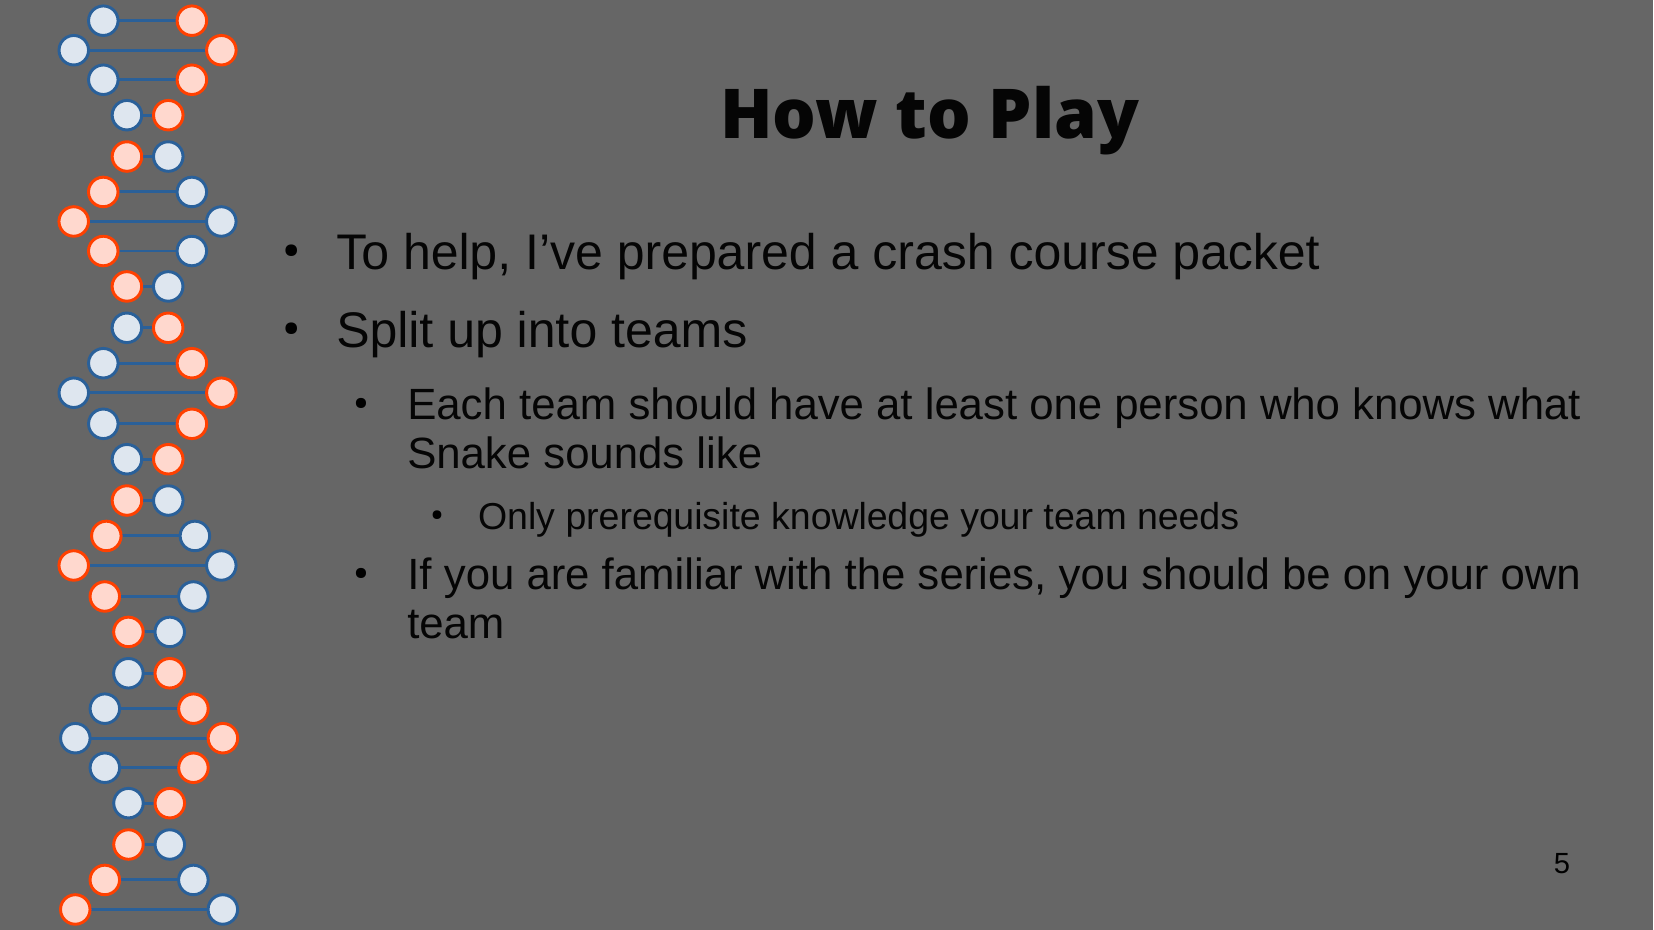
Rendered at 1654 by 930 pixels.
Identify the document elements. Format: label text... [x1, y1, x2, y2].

list To help, I’ve prepared a crash course packet Split up into teams Each team should have at least one person who knows what Snake sounds like Only prerequisite knowledge your team needs If you are familiar with the series, you should be on your own team [265, 224, 1594, 764]
title How to Play [265, 35, 1594, 189]
